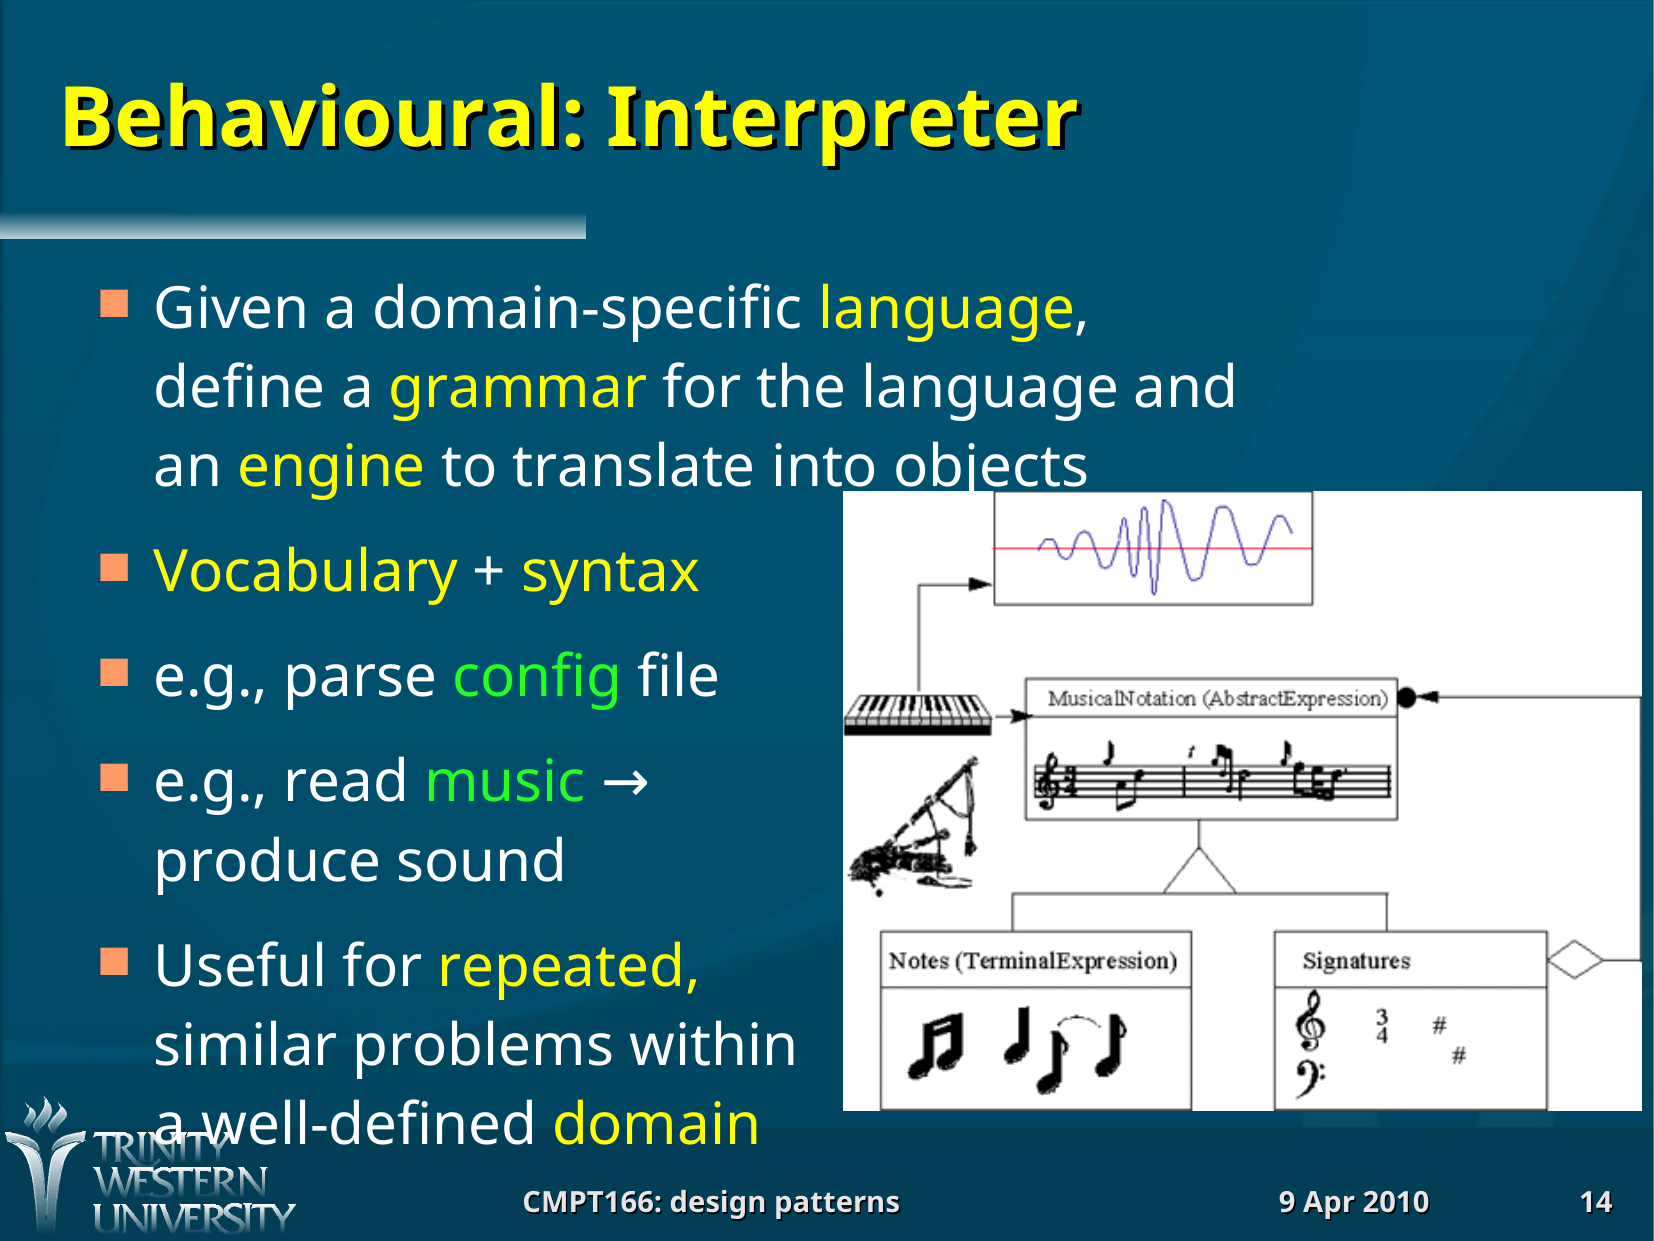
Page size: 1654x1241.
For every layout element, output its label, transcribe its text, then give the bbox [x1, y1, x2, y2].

title Behavioural: Interpreter [59, 27, 1548, 201]
picture [38, 1227, 54, 1232]
list Given a domain-specific language, define a grammar for the language and an engine to translate into objects Vocabulary + syntax e.g., parse config file e.g., read music → produce sound Useful for repeated, similar problems within a well-defined domain [82, 266, 1571, 1094]
picture [844, 491, 1654, 1126]
